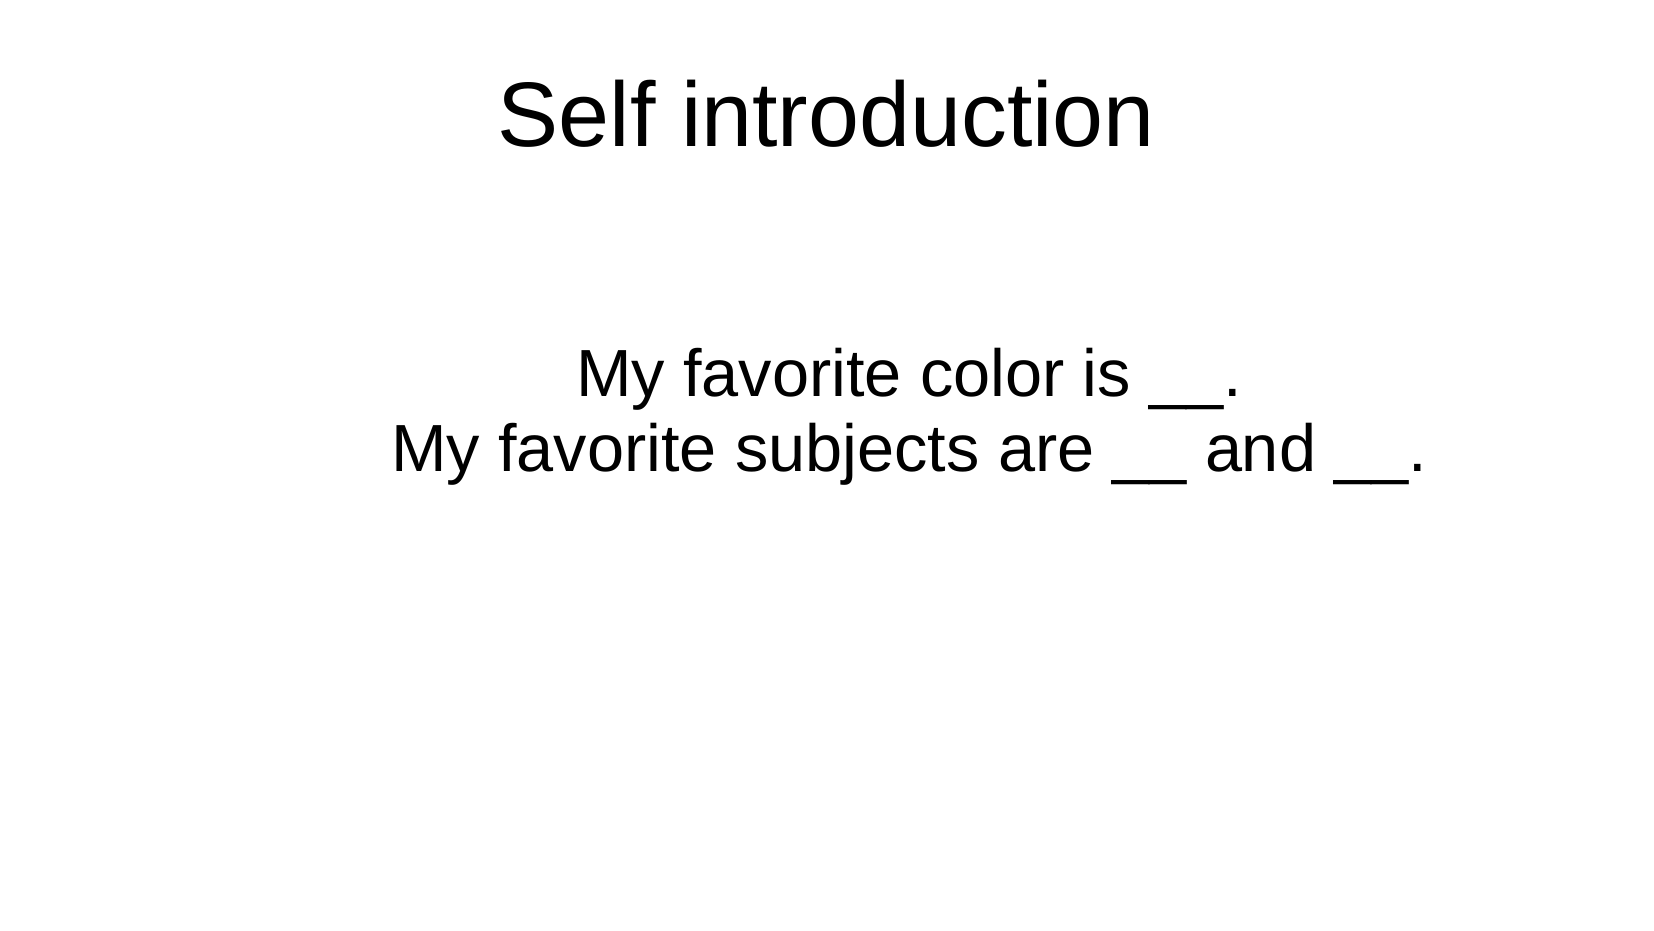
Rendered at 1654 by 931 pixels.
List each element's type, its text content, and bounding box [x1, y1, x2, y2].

subtitle My favorite color is __. My favorite subjects are __ and __. [165, 46, 1654, 851]
title Self introduction [82, 37, 1571, 193]
